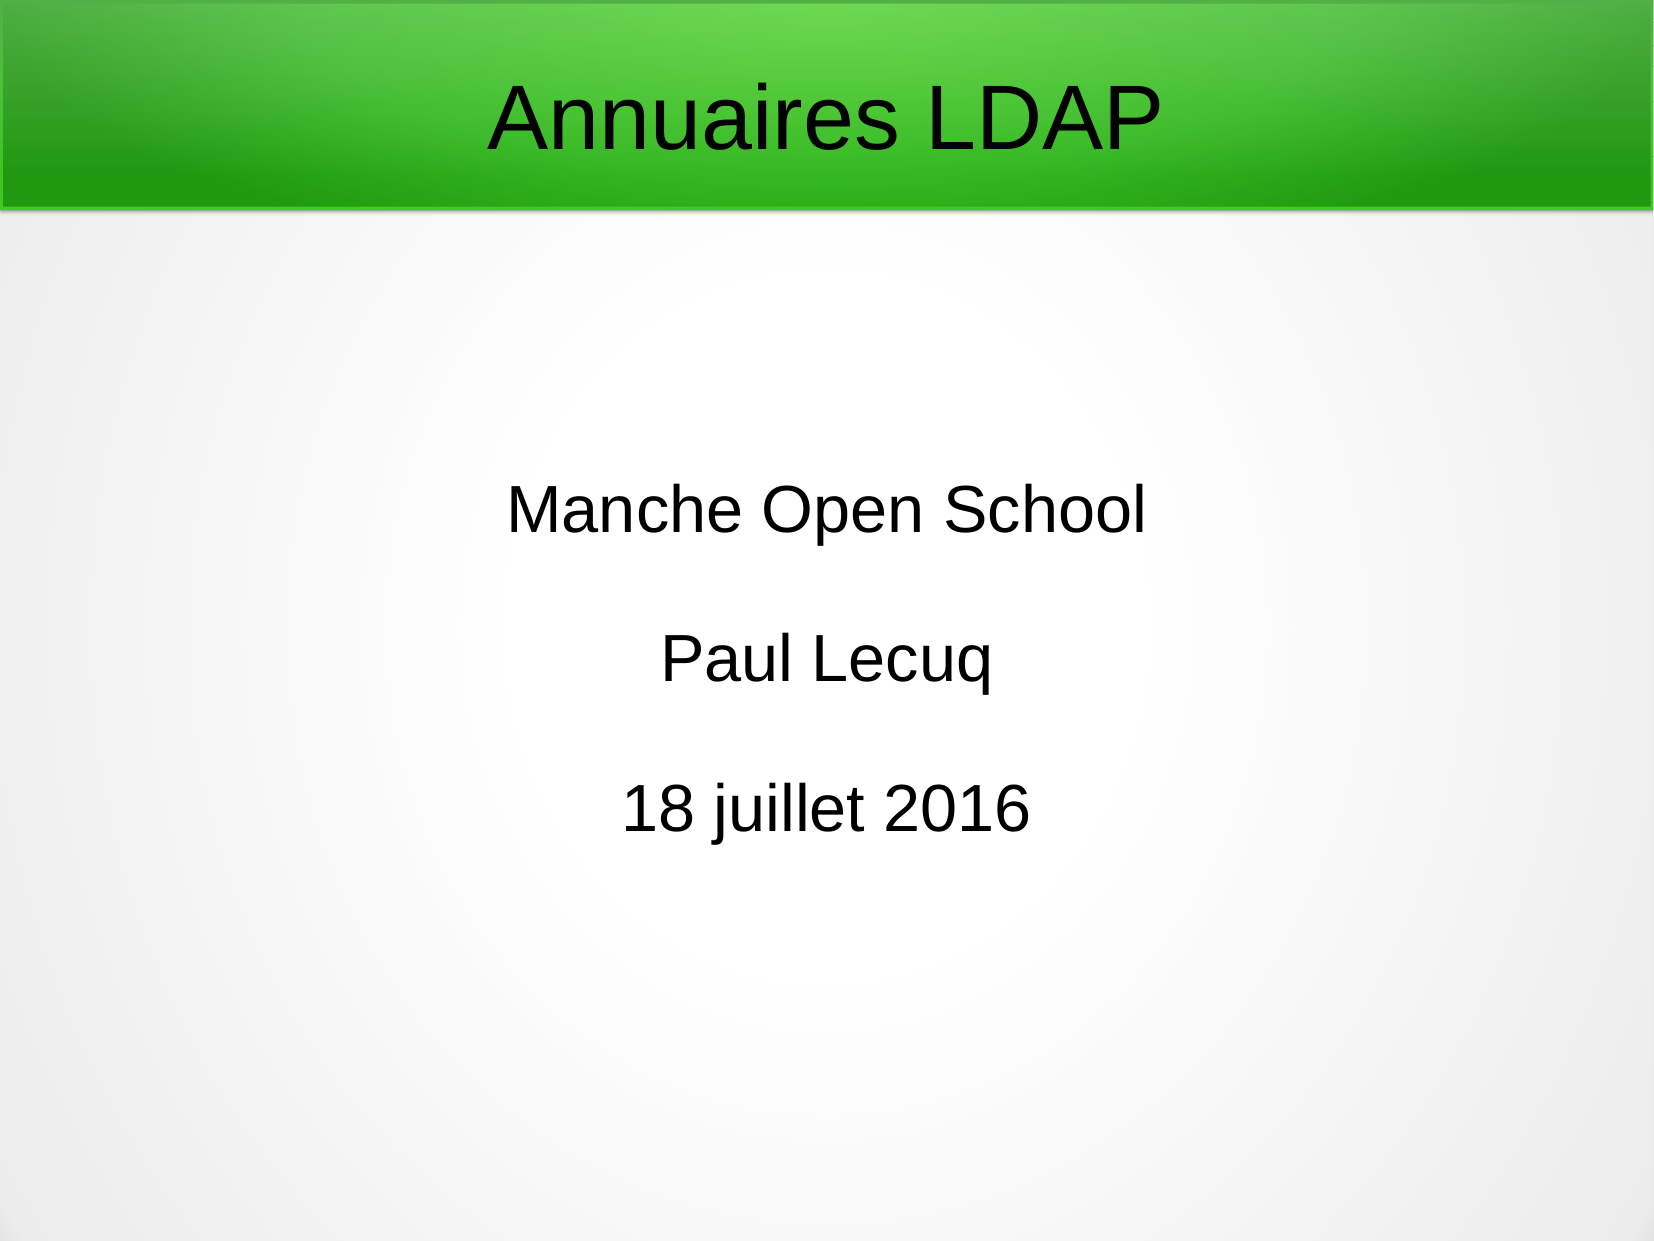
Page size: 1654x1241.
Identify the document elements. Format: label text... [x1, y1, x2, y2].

text_box Manche Open School Paul Lecuq 18 juillet 2016 [82, 299, 1571, 1019]
title Annuaires LDAP [82, 47, 1571, 189]
